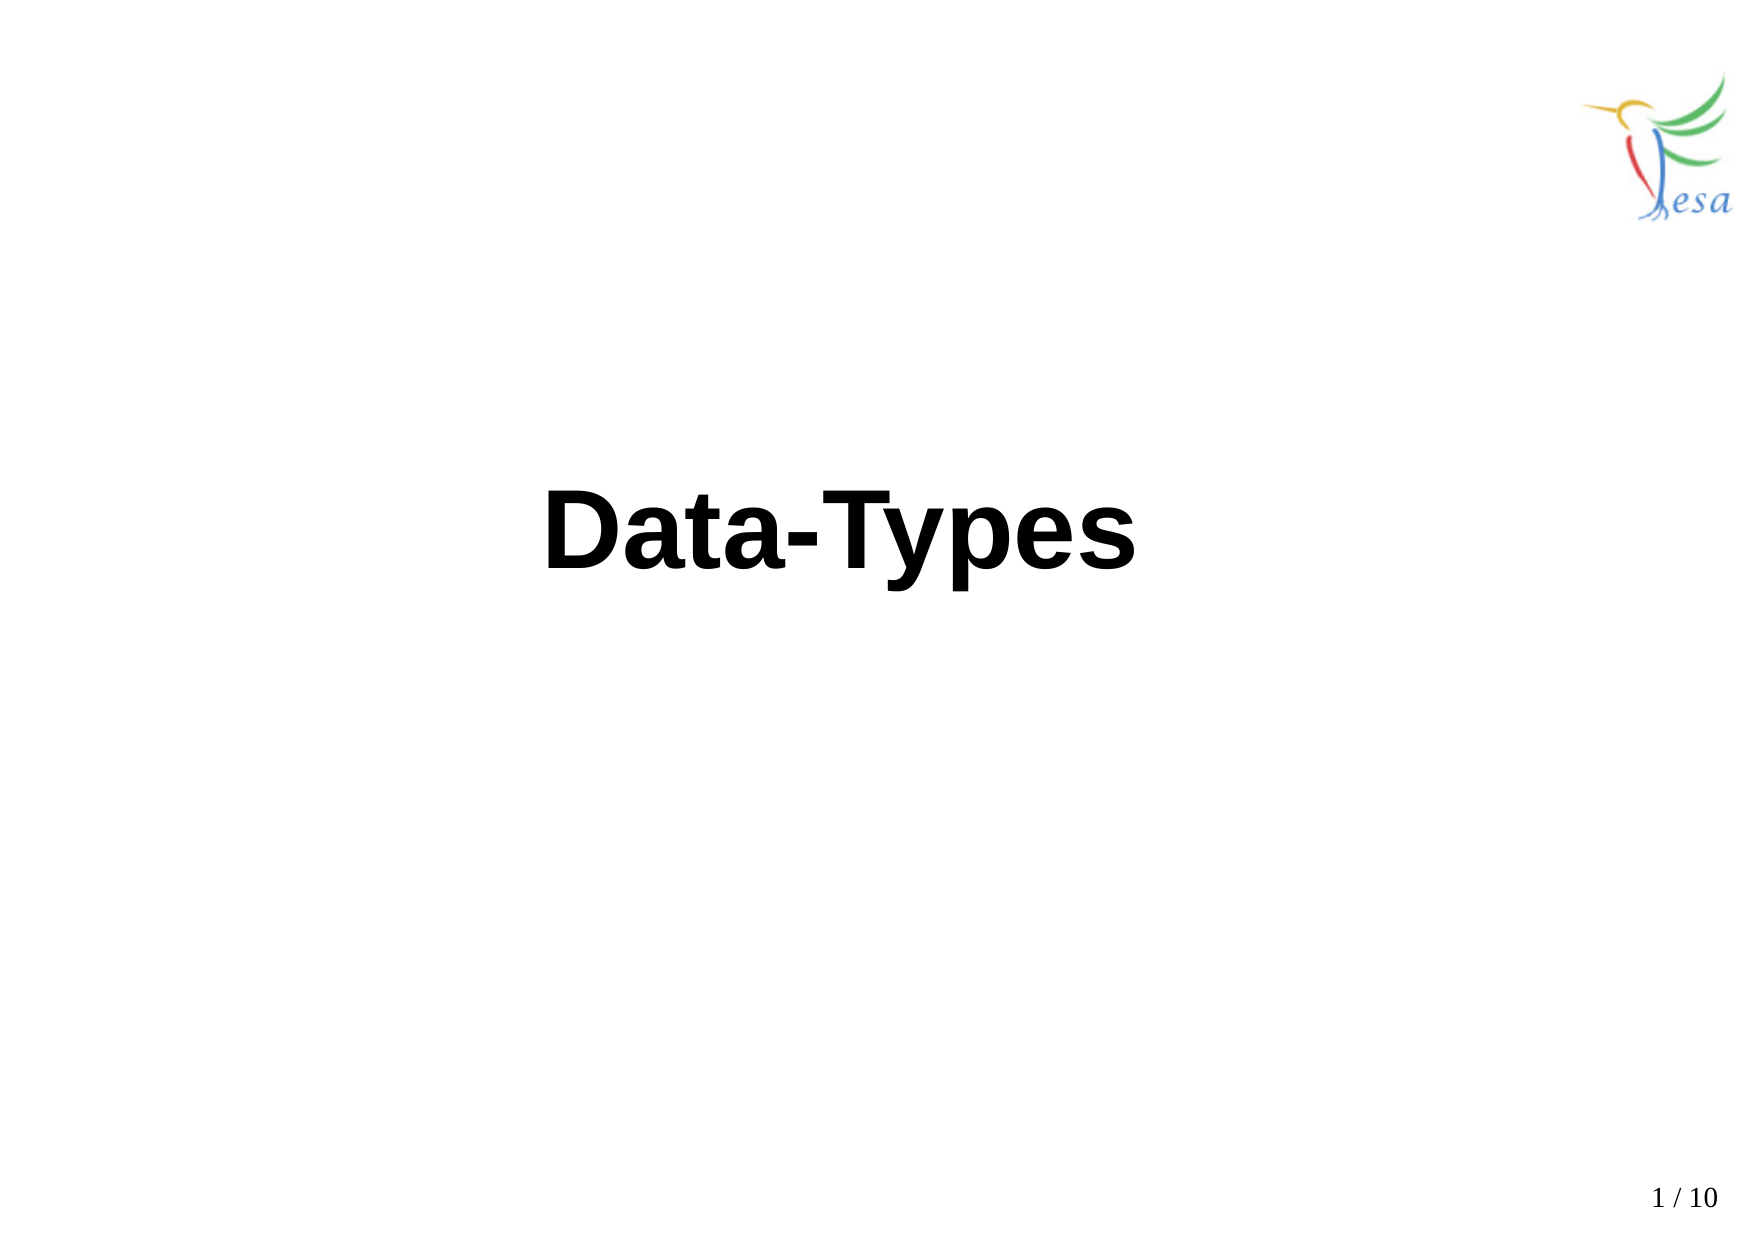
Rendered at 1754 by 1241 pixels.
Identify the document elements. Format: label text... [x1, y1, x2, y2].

picture [1590, 64, 1736, 222]
subtitle Data-Types [90, 49, 1590, 1010]
